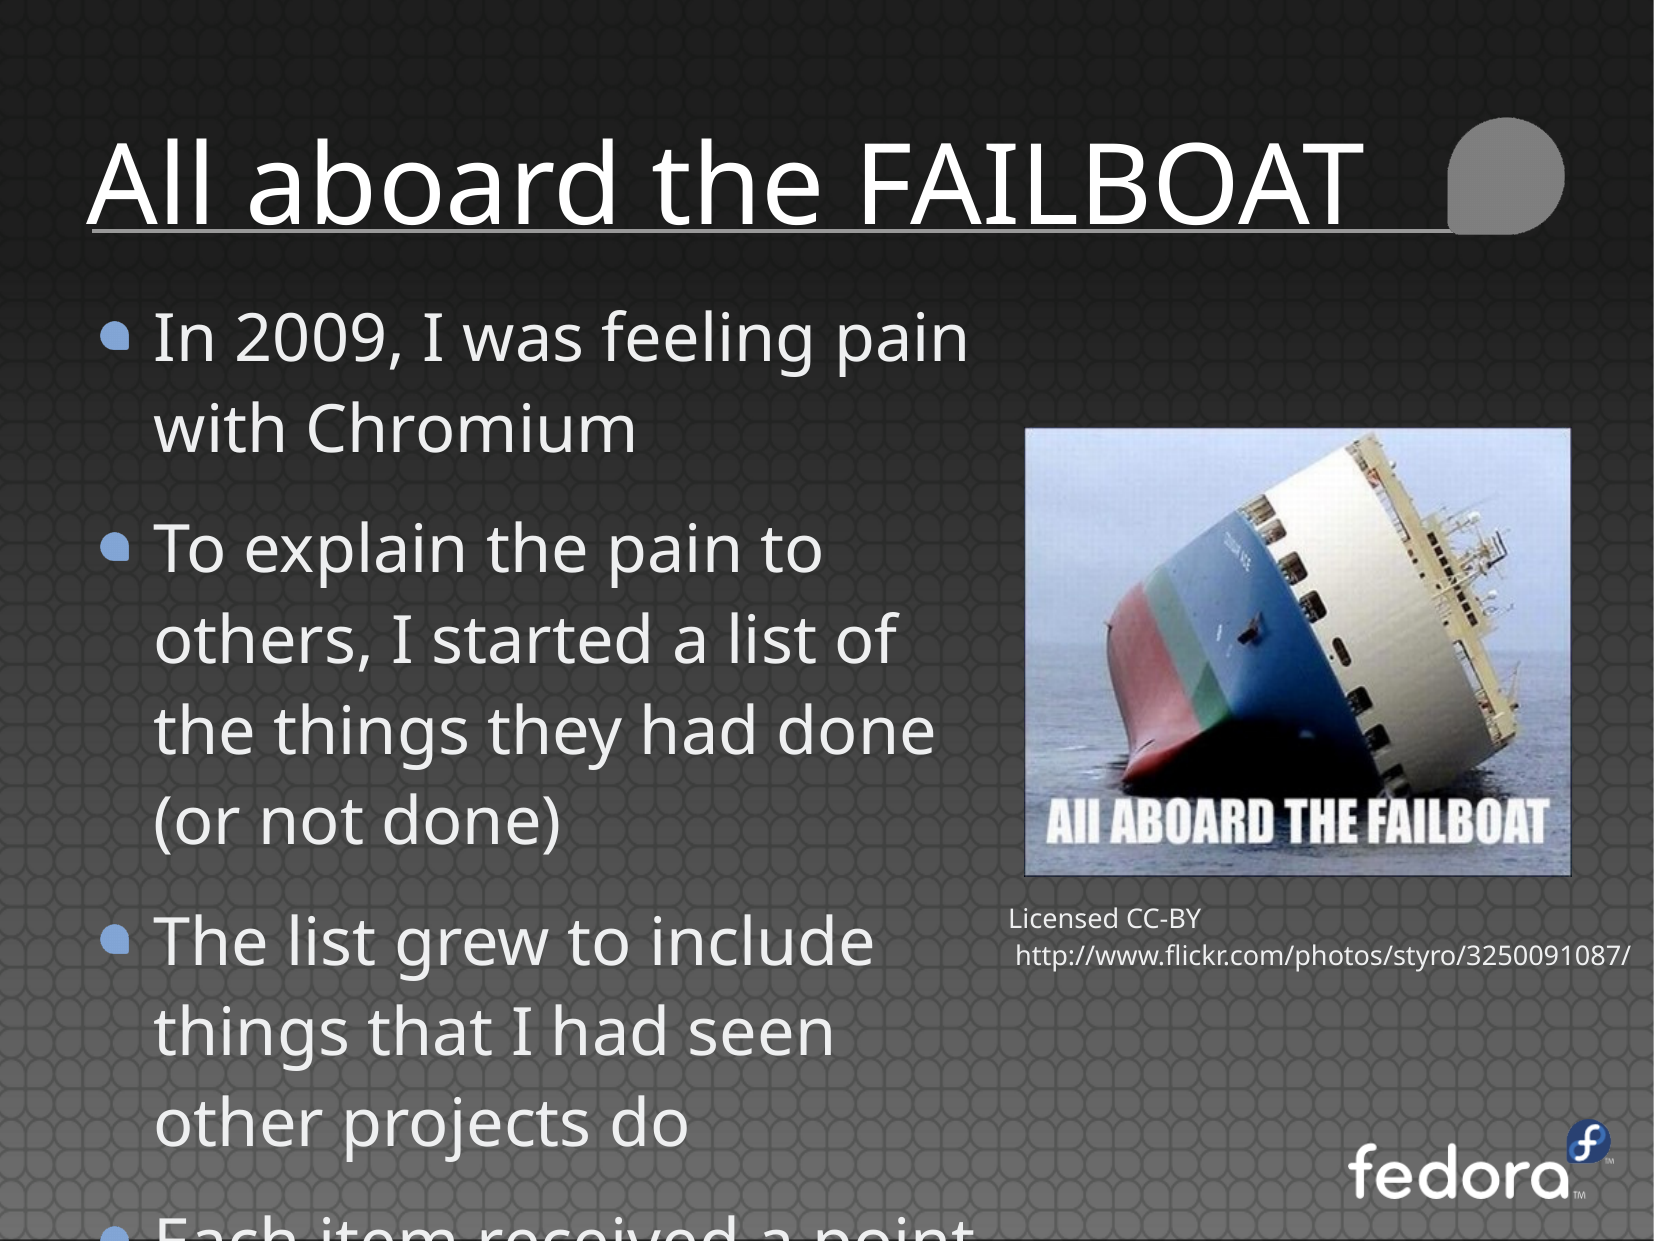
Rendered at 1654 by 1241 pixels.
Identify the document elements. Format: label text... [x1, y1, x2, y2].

text_box Licensed CC-BY http://www.flickr.com/photos/styro/3250091087/ [1002, 892, 1637, 970]
list In 2009, I was feeling pain with Chromium To explain the pain to others, I started a list of the things they had done (or not done) The list grew to include things that I had seen other projects do Each item received a point score [82, 290, 999, 1241]
title All aboard the FAILBOAT [86, 112, 1576, 249]
picture [0, 0, 1654, 1241]
